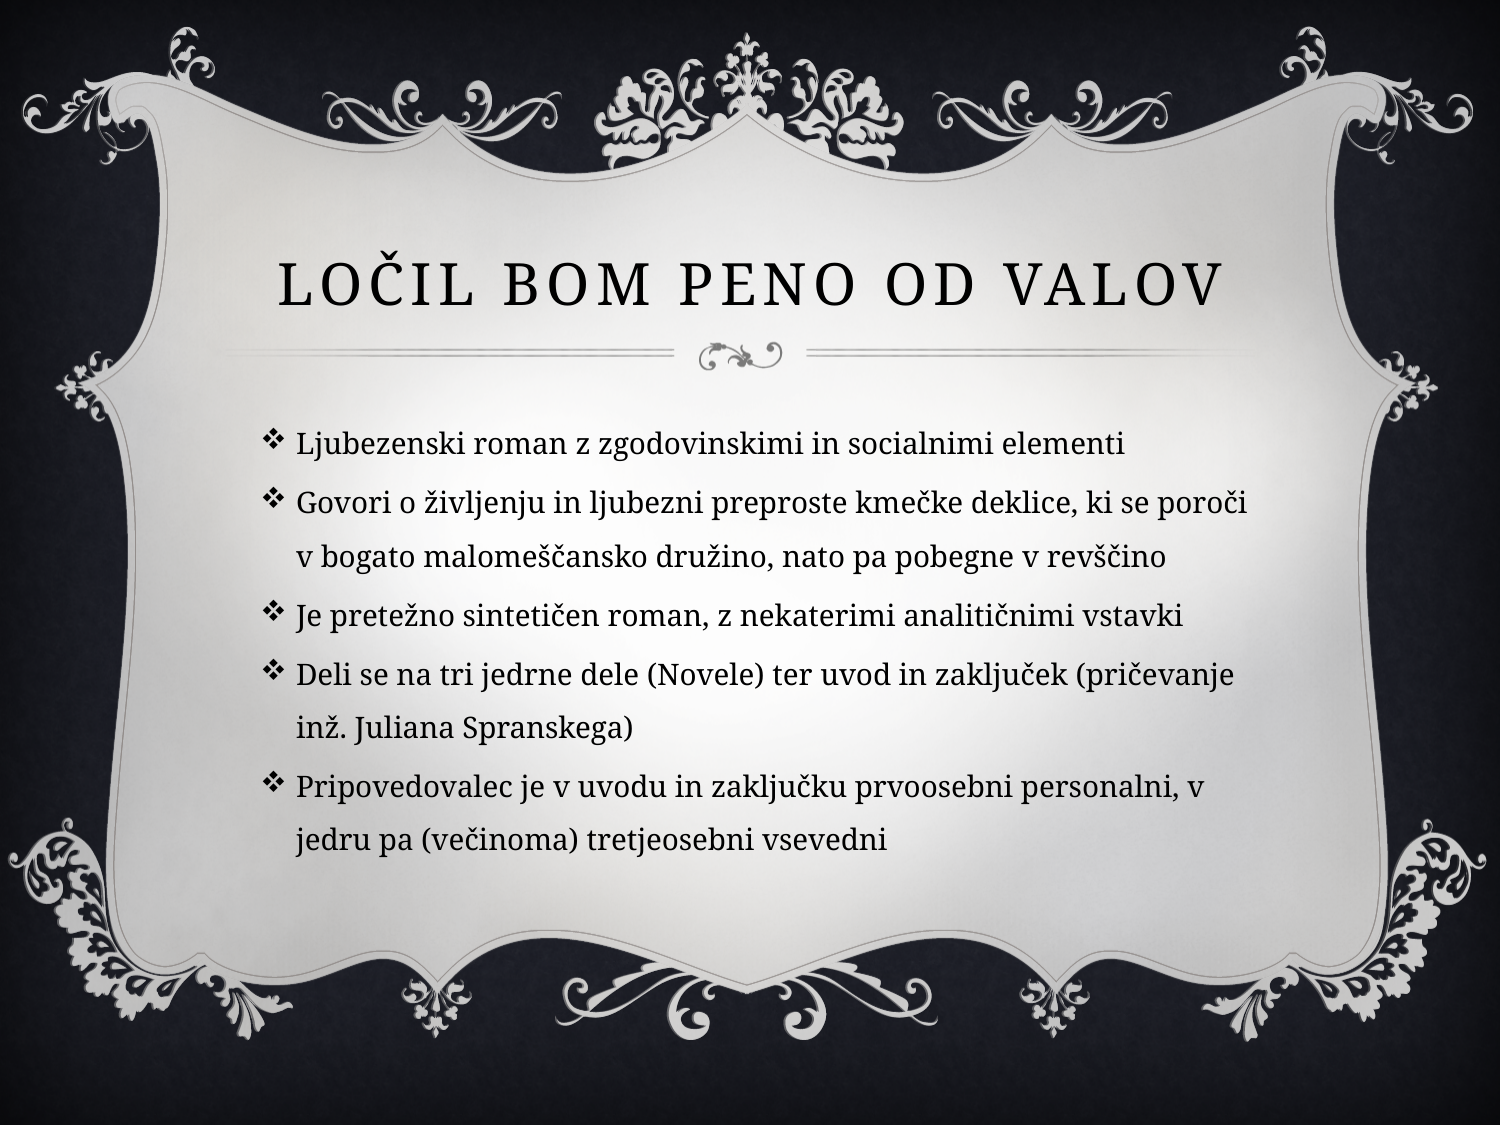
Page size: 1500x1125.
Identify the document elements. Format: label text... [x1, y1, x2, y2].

title Ločil bom peno od valov [225, 212, 1275, 325]
list Ljubezenski roman z zgodovinskimi in socialnimi elementi Govori o življenju in ljubezni preproste kmečke deklice, ki se poroči v bogato malomeščansko družino, nato pa pobegne v revščino Je pretežno sintetičen roman, z nekaterimi analitičnimi vstavki Deli se na tri jedrne dele (Novele) ter uvod in zaključek (pričevanje inž. Juliana Spranskega) Pripovedovalec je v uvodu in zaključku prvoosebni personalni, v jedru pa (večinoma) tretjeosebni vsevedni [225, 399, 1275, 900]
picture [0, 0, 1500, 1125]
